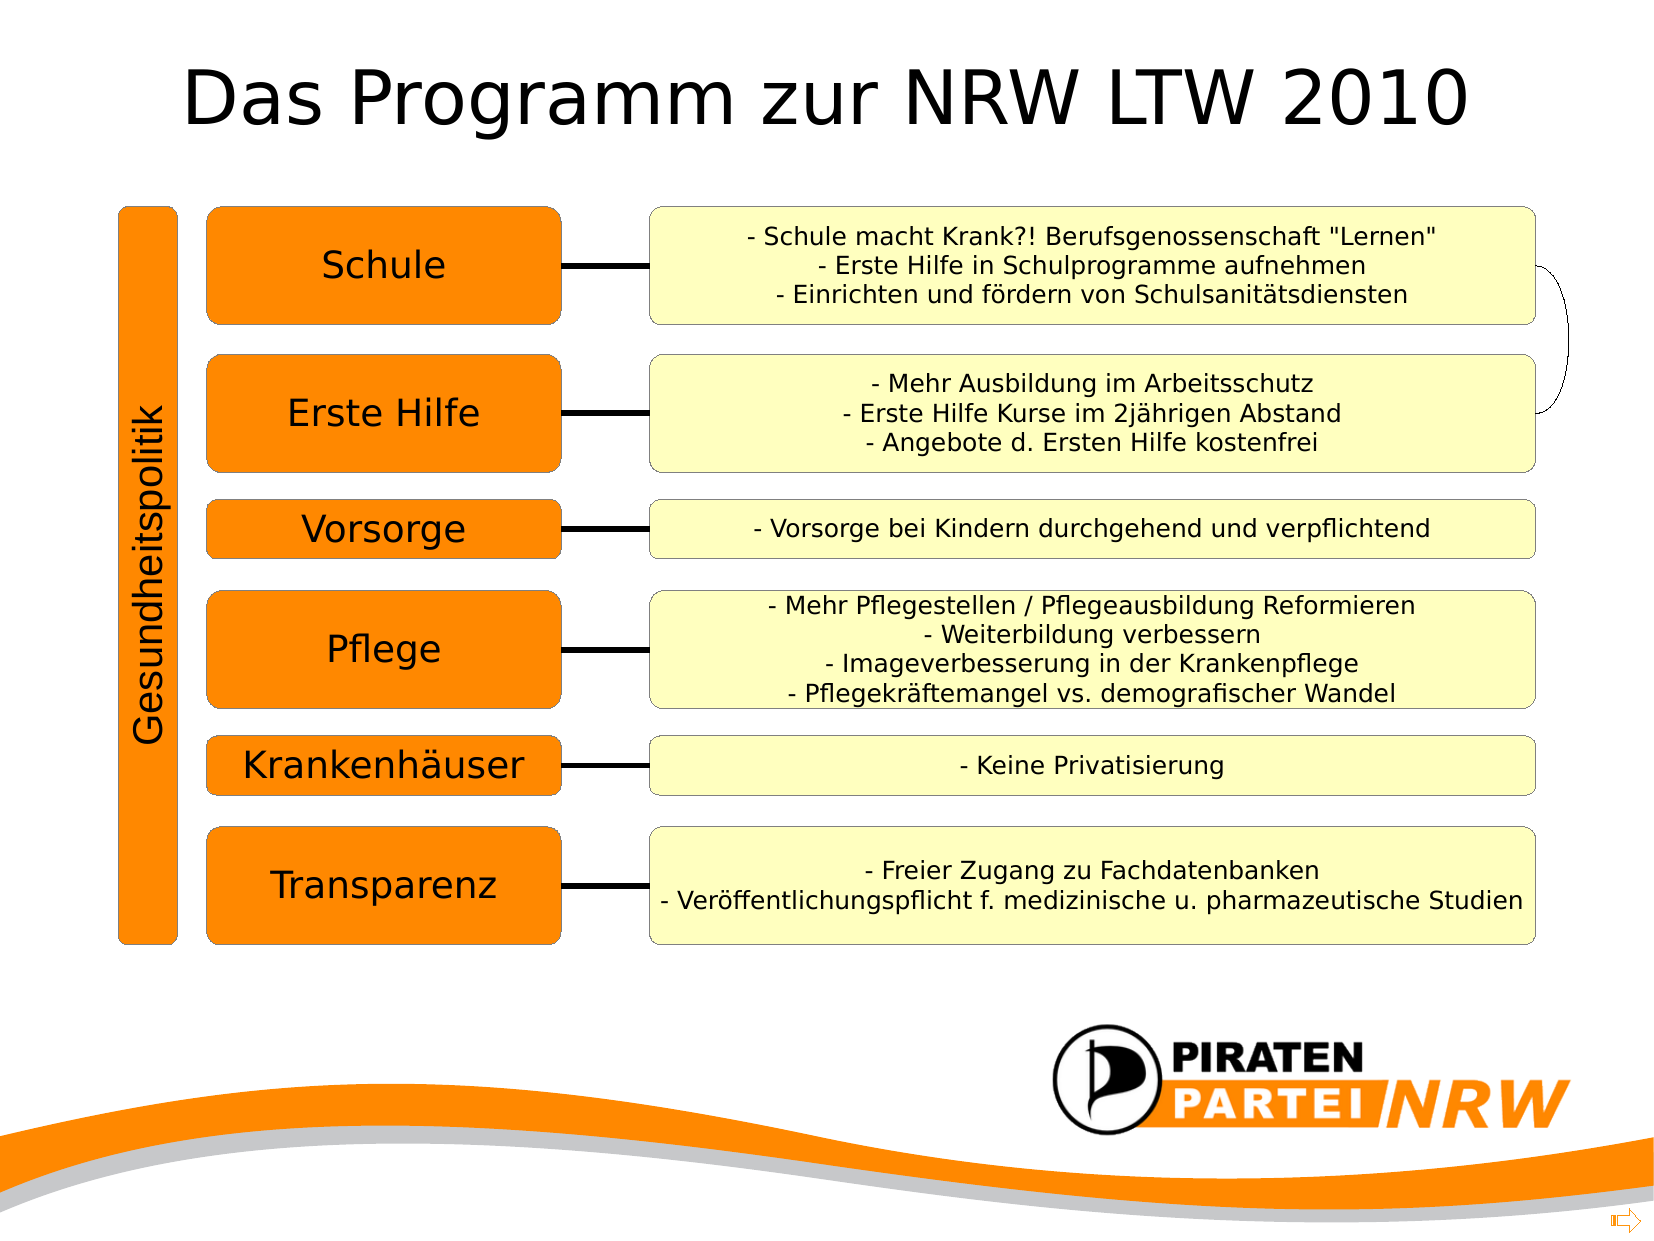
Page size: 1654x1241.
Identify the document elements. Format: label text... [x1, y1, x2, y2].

text_box Schule [206, 206, 562, 325]
text_box - Mehr Pflegestellen / Pflegeausbildung Reformieren - Weiterbildung verbessern - Imageverbesserung in der Krankenpflege - Pflegekräftemangel vs. demografischer Wandel [649, 590, 1536, 709]
text_box - Mehr Ausbildung im Arbeitsschutz - Erste Hilfe Kurse im 2jährigen Abstand - Angebote d. Ersten Hilfe kostenfrei [649, 354, 1536, 473]
text_box - Freier Zugang zu Fachdatenbanken - Veröffentlichungspflicht f. medizinische u. pharmazeutische Studien [649, 826, 1536, 945]
title Das Programm zur NRW LTW 2010 [82, 0, 1571, 352]
text_box - Vorsorge bei Kindern durchgehend und verpflichtend [649, 499, 1536, 559]
text_box Transparenz [206, 826, 562, 945]
text_box - Schule macht Krank?! Berufsgenossenschaft "Lernen" - Erste Hilfe in Schulprogramme aufnehmen - Einrichten und fördern von Schulsanitätsdiensten [649, 206, 1536, 325]
text_box Krankenhäuser [206, 735, 562, 796]
text_box Pflege [206, 590, 562, 709]
text_box - Keine Privatisierung [649, 735, 1536, 796]
text_box Erste Hilfe [206, 354, 562, 473]
picture [1045, 1021, 1579, 1140]
text_box Vorsorge [206, 499, 562, 559]
text_box Gesundheitspolitik [118, 206, 178, 945]
